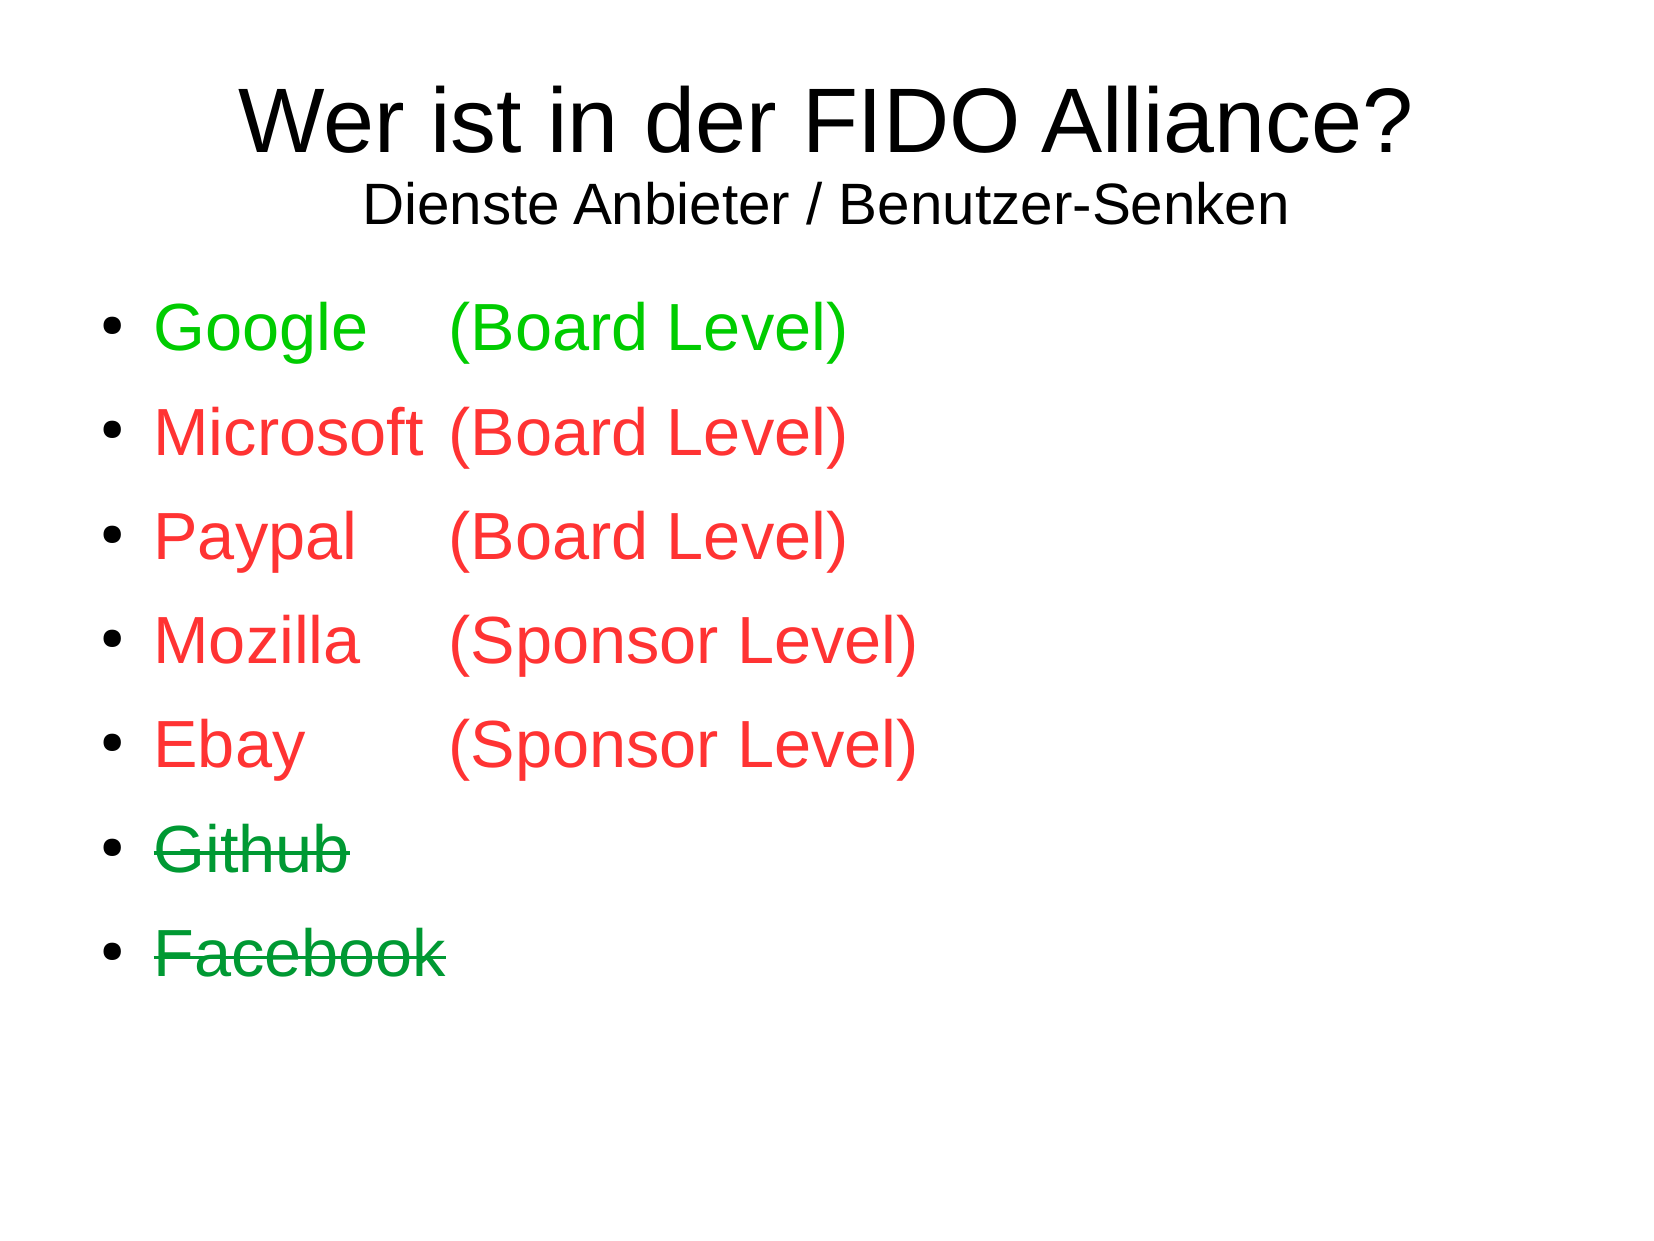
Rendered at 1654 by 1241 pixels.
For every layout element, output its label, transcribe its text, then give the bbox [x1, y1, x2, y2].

list Google (Board Level) Microsoft (Board Level) Paypal (Board Level) Mozilla (Sponsor Level) Ebay (Sponsor Level) Github Facebook [82, 290, 957, 1010]
title Wer ist in der FIDO Alliance? Dienste Anbieter / Benutzer-Senken [82, 49, 1571, 257]
